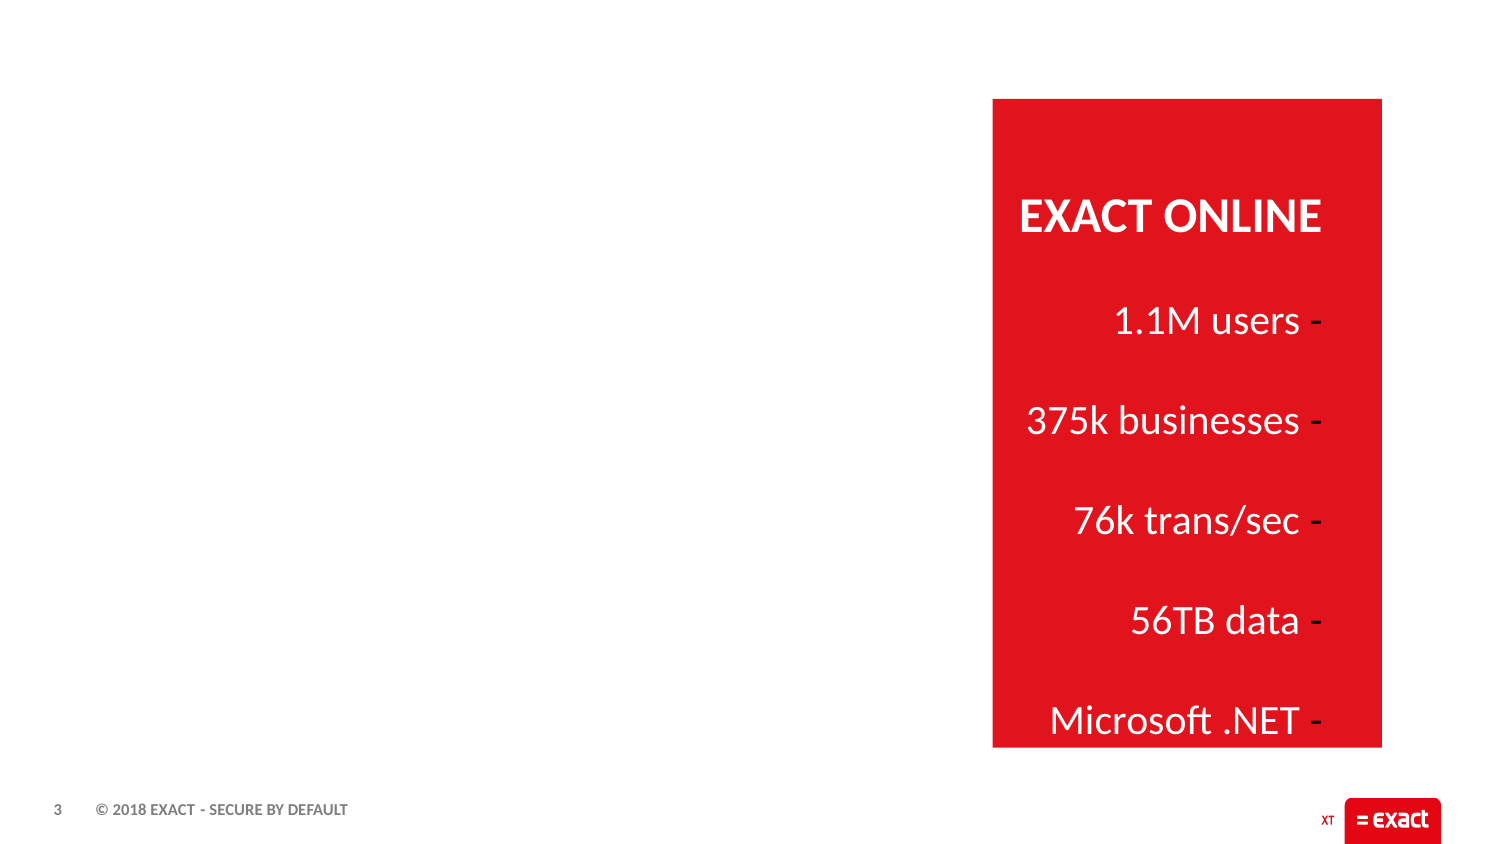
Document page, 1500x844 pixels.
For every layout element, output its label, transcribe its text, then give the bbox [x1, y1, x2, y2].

title Exact Online 1.1M users - 375k businesses - 76k trans/sec - 56TB data - Microsoft .NET - [992, 98, 1382, 748]
text_box 3 [38, 786, 96, 832]
text_box - Secure by default [185, 786, 826, 832]
